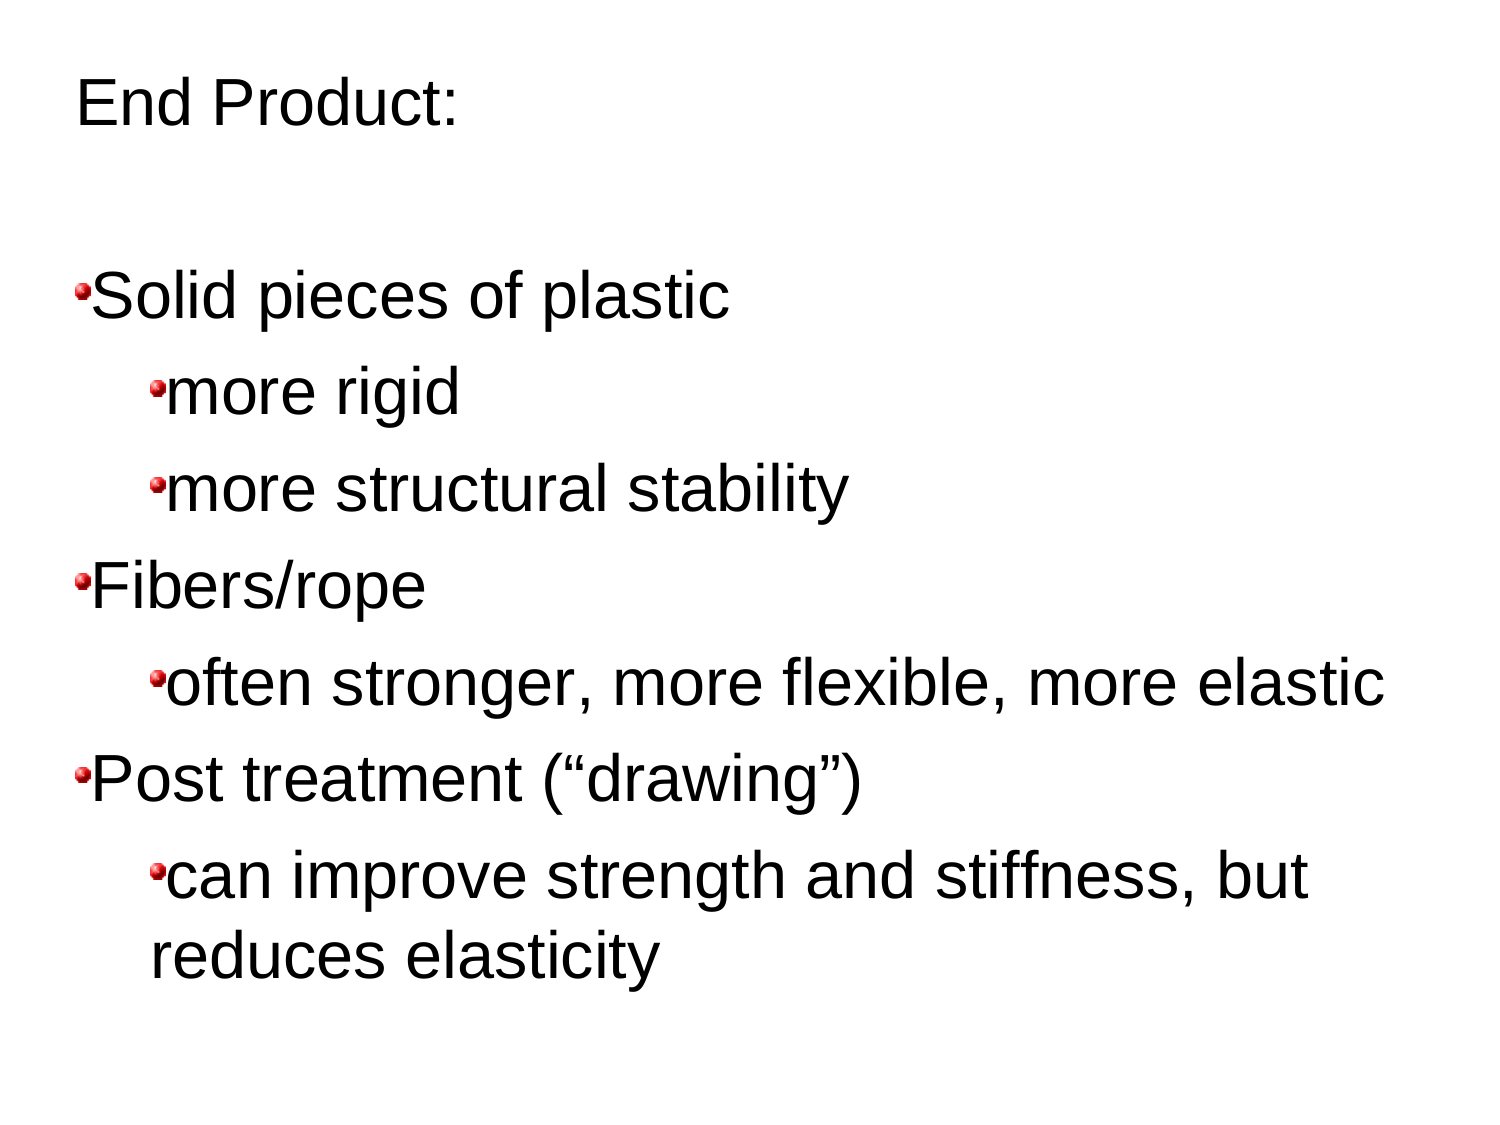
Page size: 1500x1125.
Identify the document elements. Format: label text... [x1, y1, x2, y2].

subtitle End Product: Solid pieces of plastic more rigid more structural stability Fibers/rope often stronger, more flexible, more elastic Post treatment (“drawing”) can improve strength and stiffness, but reduces elasticity [75, 45, 1426, 1005]
